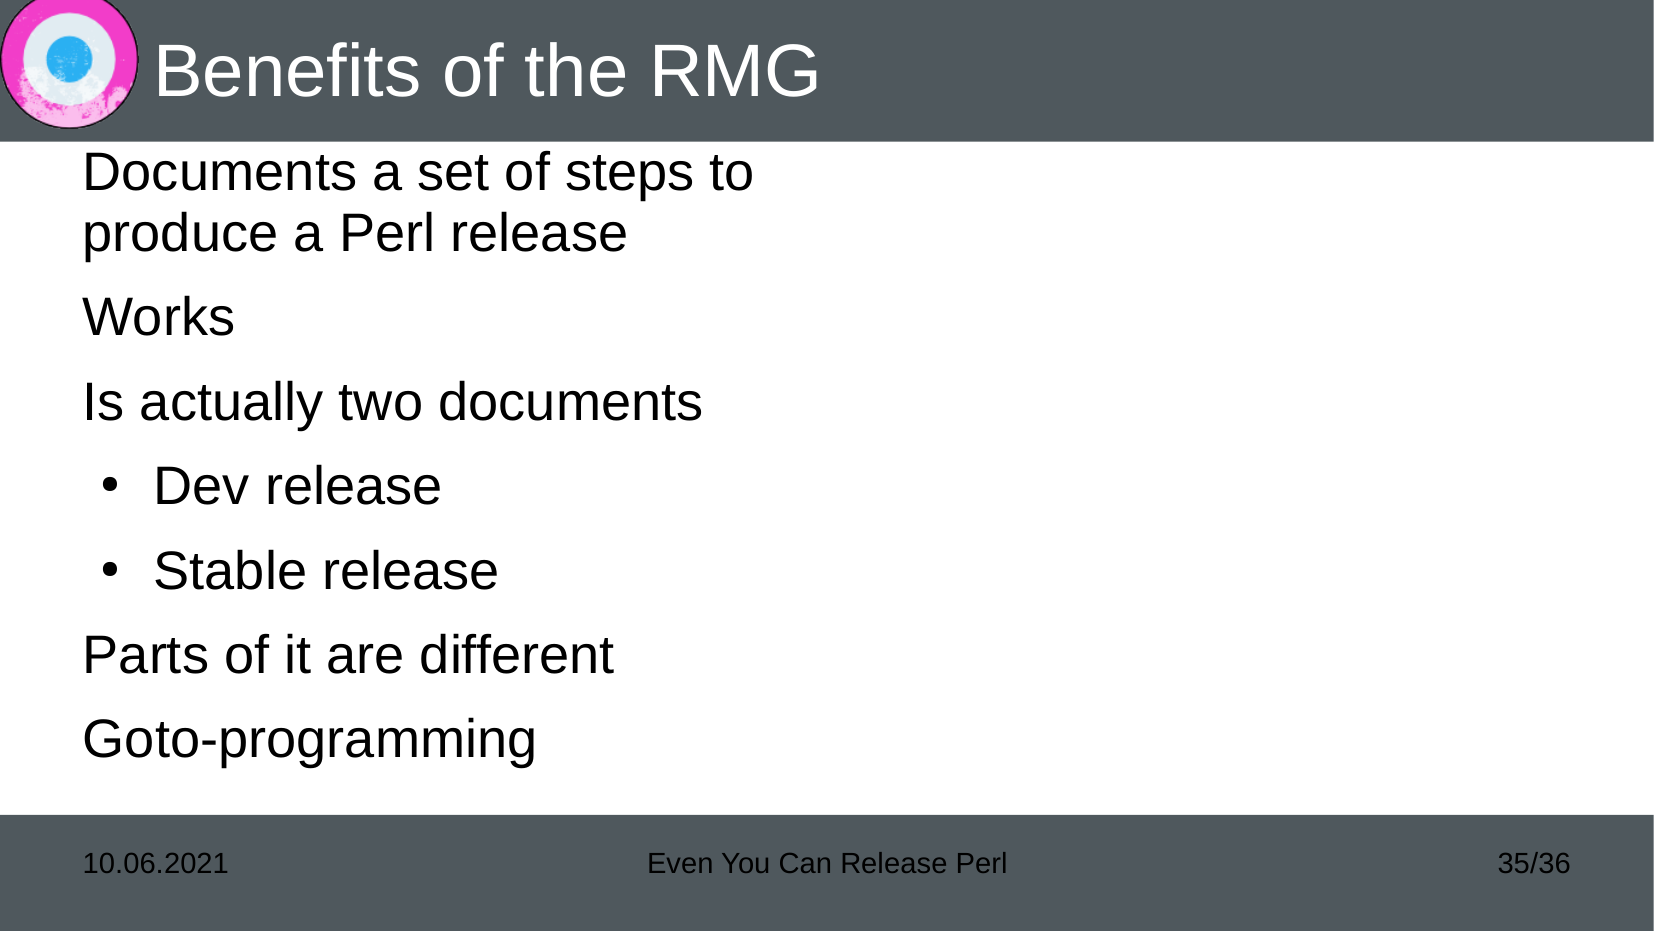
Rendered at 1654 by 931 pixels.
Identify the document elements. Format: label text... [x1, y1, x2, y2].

picture [0, 0, 228, 148]
list Documents a set of steps to produce a Perl release Works Is actually two documents Dev release Stable release Parts of it are different Goto-programming [82, 141, 809, 815]
title Benefits of the RMG [153, 5, 1654, 136]
